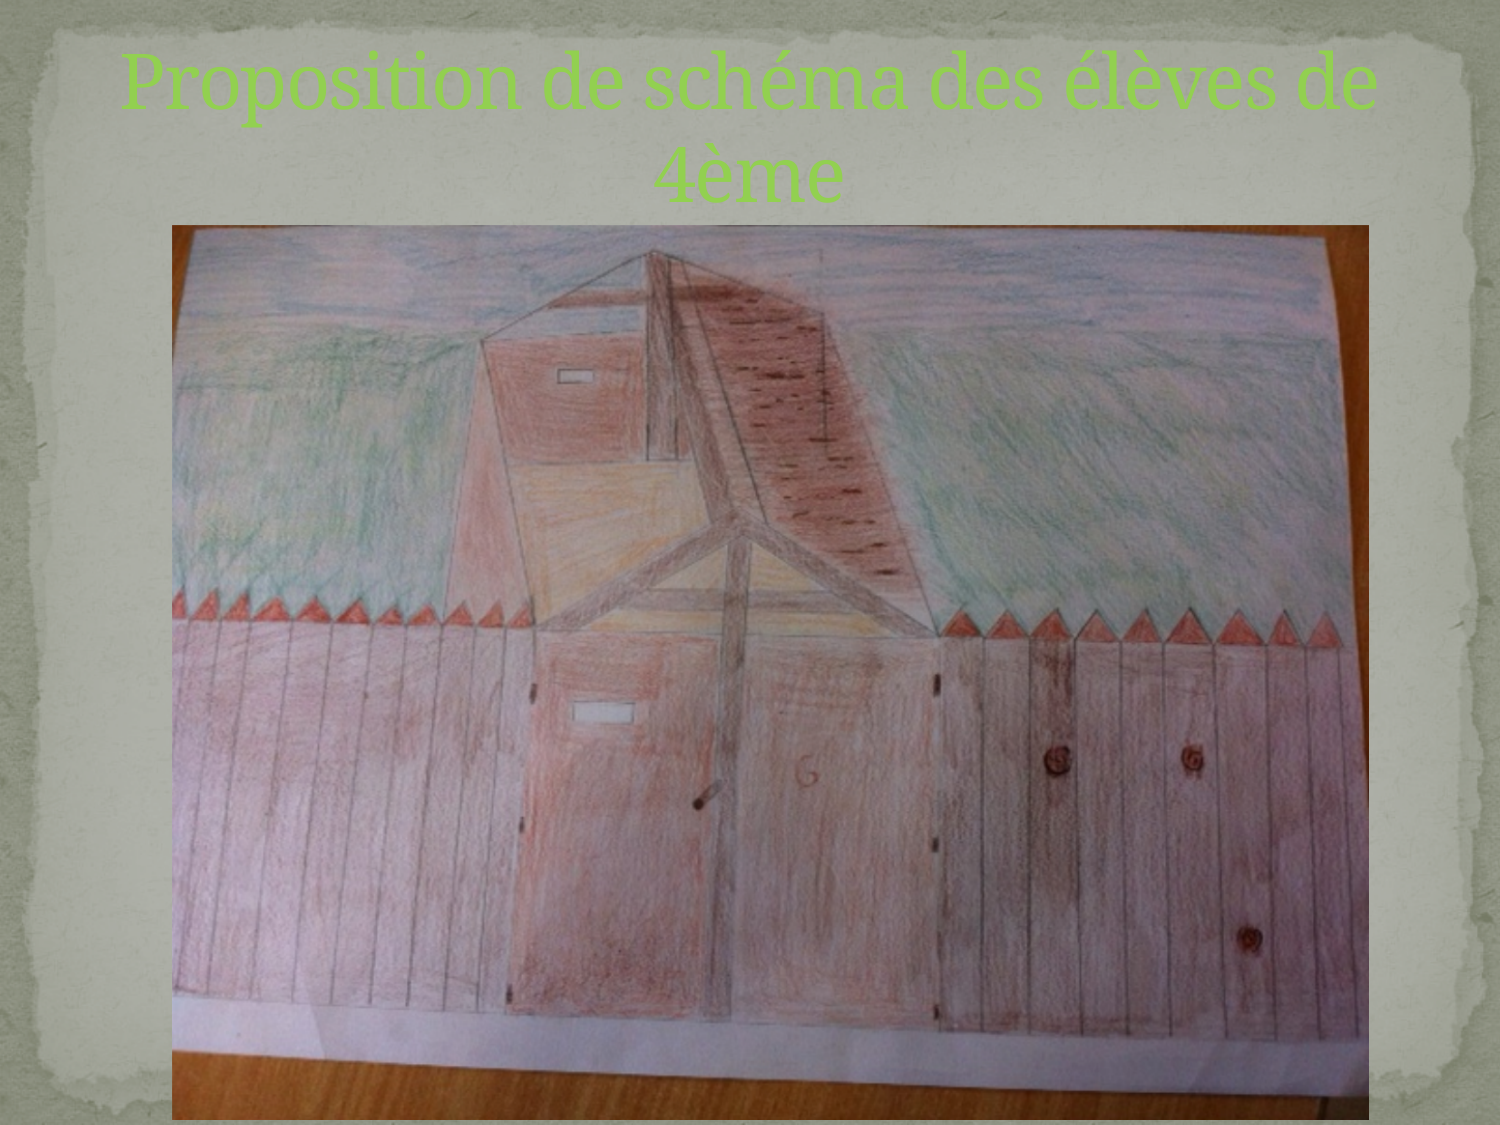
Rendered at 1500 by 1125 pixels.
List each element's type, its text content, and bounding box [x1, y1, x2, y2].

picture [171, 225, 1369, 1120]
title Proposition de schéma des élèves de 4ème [75, 24, 1425, 225]
